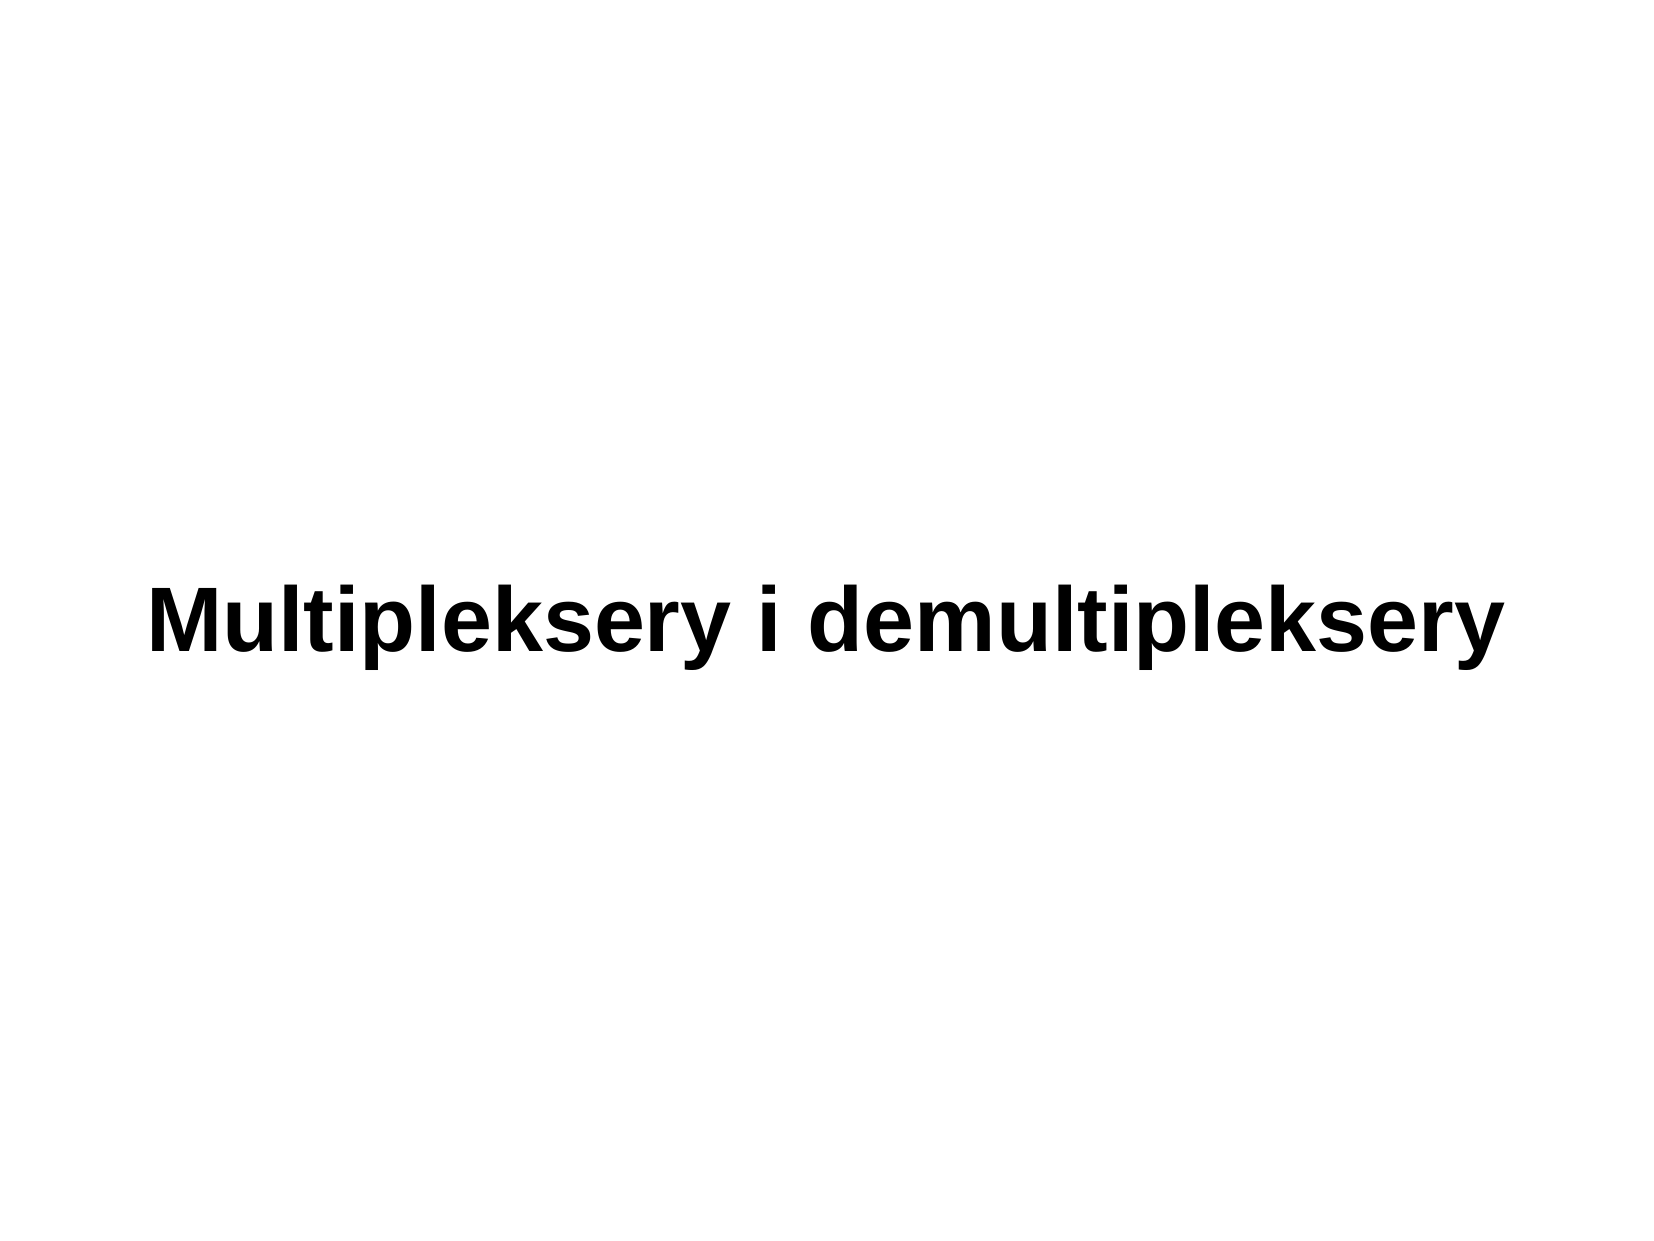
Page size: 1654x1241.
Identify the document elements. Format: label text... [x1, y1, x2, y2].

title Multipleksery i demultipleksery [82, 516, 1571, 724]
